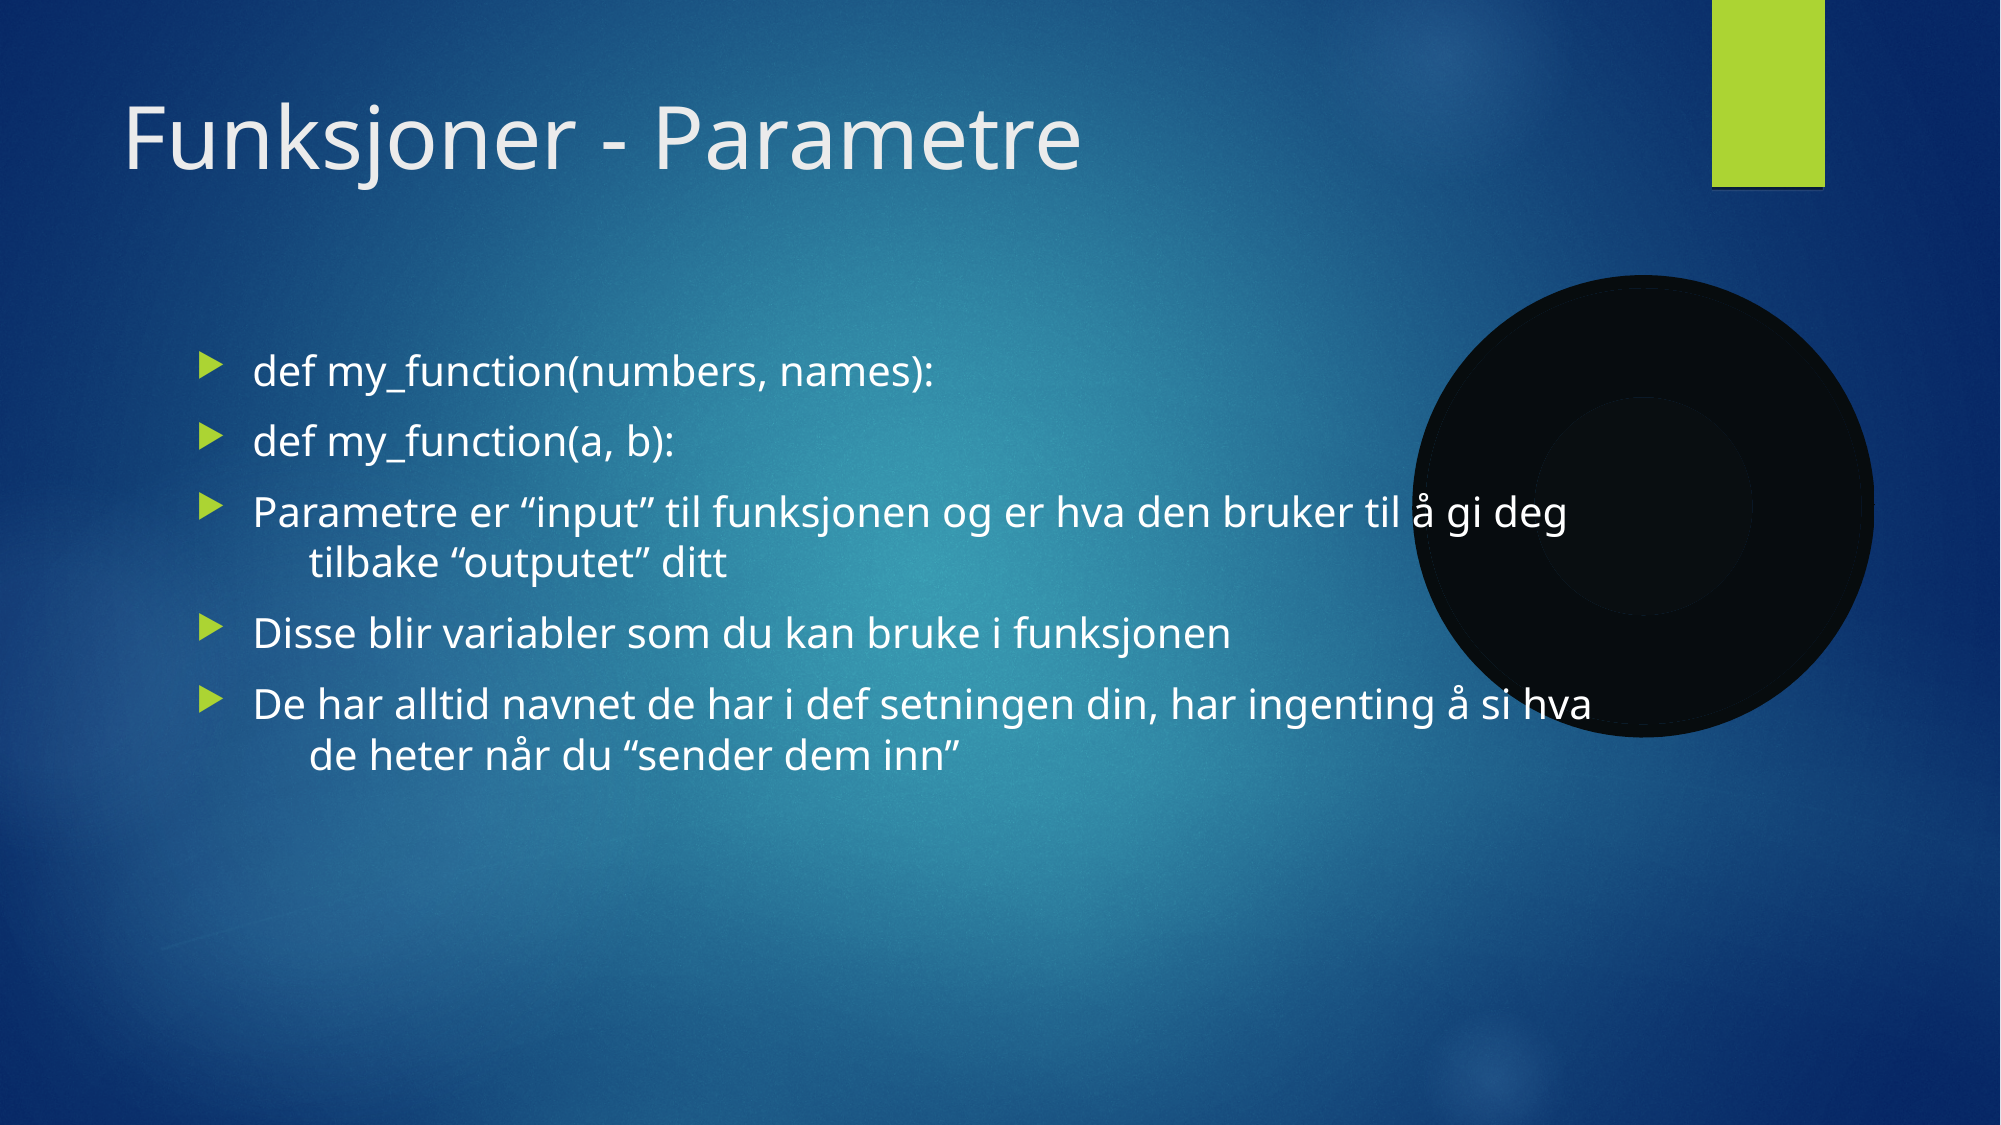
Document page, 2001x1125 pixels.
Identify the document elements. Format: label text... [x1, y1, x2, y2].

title Funksjoner - Parametre [106, 74, 1649, 305]
list def my_function(numbers, names): def my_function(a, b): Parametre er “input” til funksjonen og er hva den bruker til å gi deg tilbake “outputet” ditt Disse blir variabler som du kan bruke i funksjonen De har alltid navnet de har i def setningen din, har ingenting å si hva de heter når du “sender dem inn” [181, 336, 1649, 1026]
